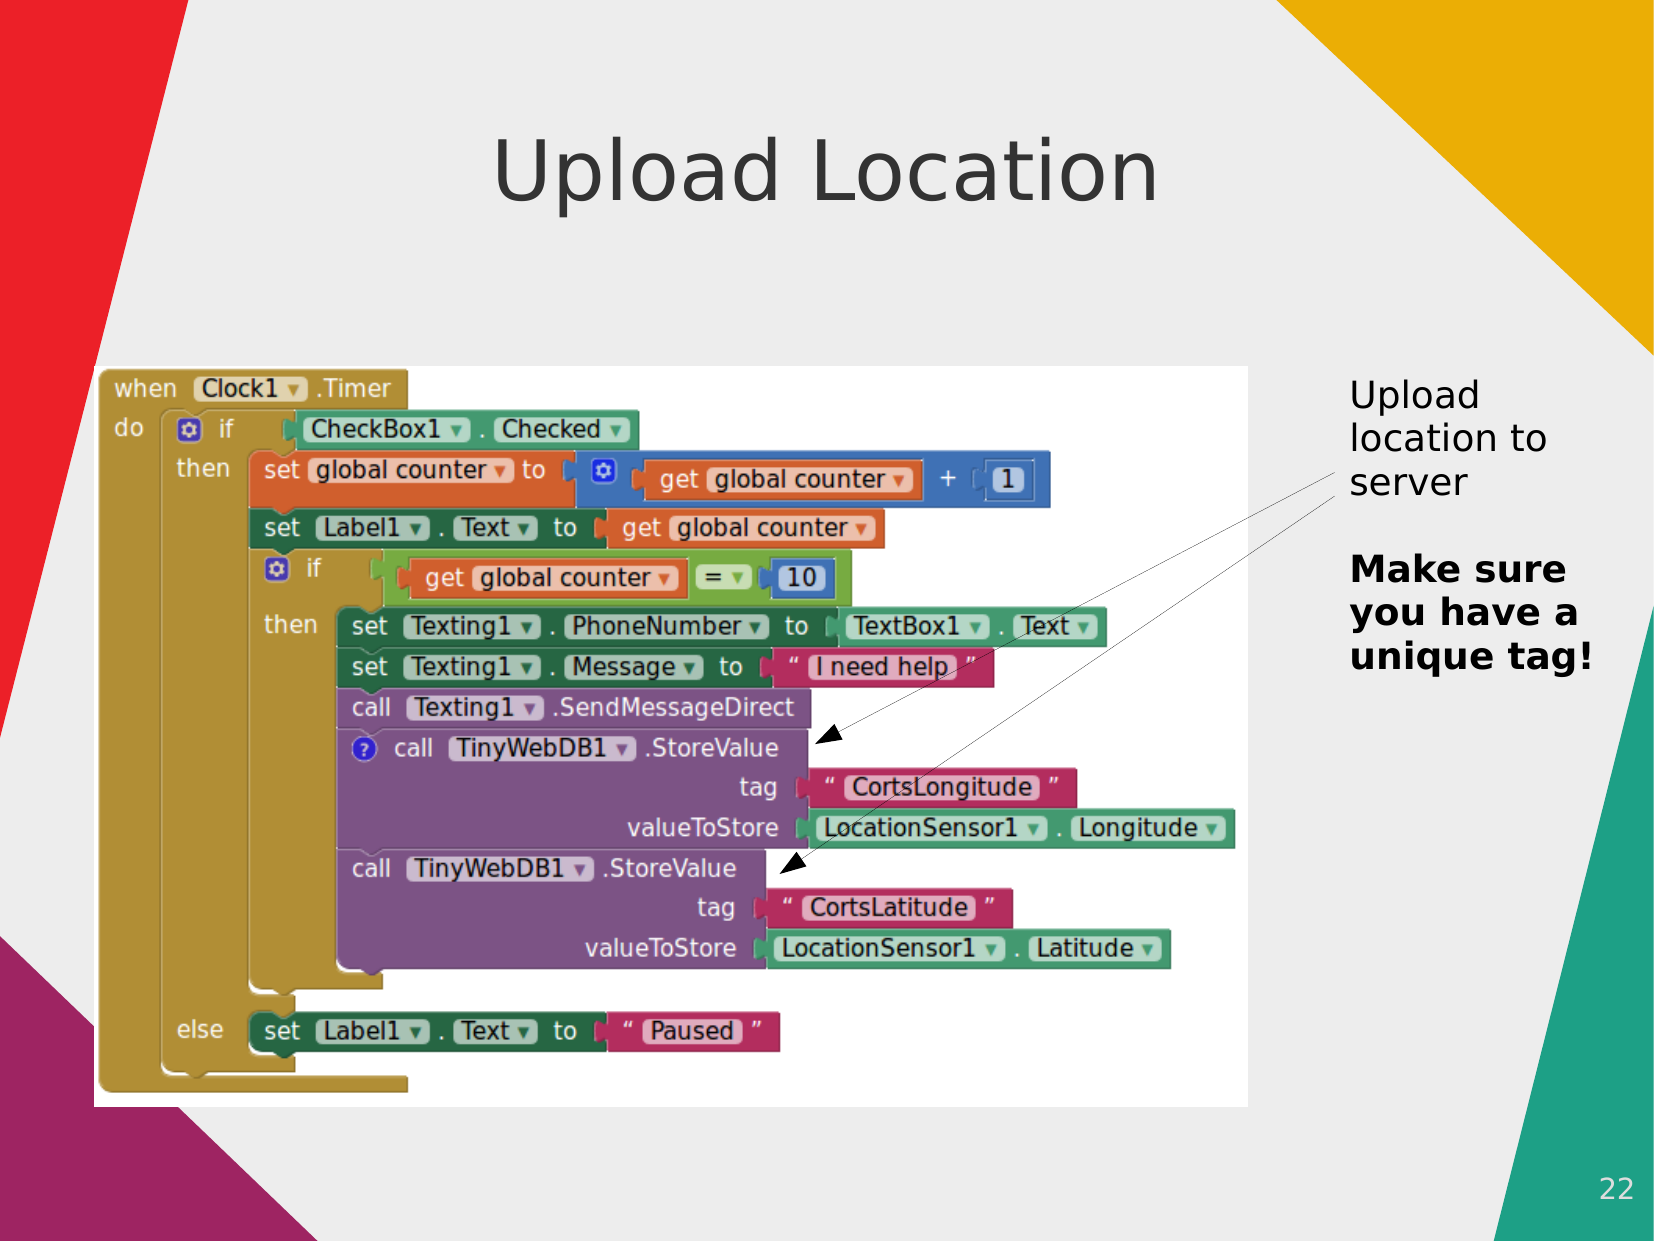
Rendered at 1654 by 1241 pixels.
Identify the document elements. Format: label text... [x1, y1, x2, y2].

text_box Upload location to server Make sure you have a unique tag! [1334, 366, 1630, 730]
title Upload Location [114, 73, 1539, 271]
picture [94, 366, 1248, 1107]
